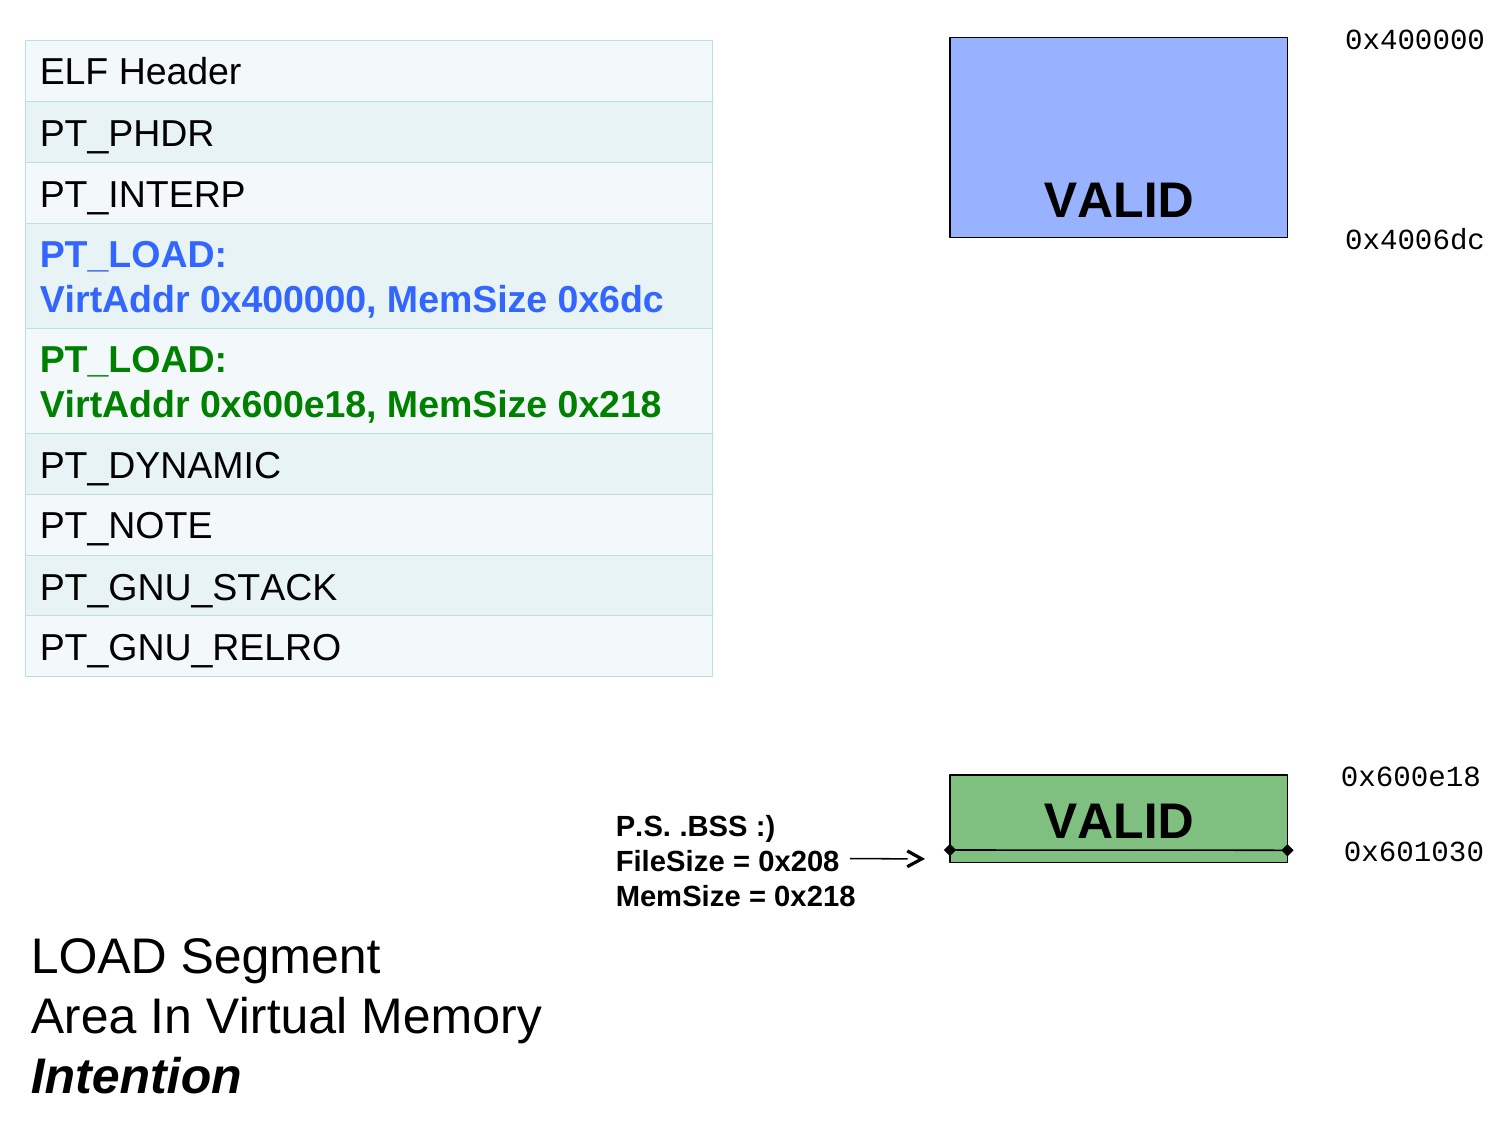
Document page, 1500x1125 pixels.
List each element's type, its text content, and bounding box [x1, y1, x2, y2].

table_cell PT_DYNAMIC [26, 434, 712, 494]
table_cell PT_PHDR [26, 102, 712, 162]
text_box P.S. .BSS :) FileSize = 0x208 MemSize = 0x218 [601, 799, 871, 921]
text_box 0x400000 [1328, 12, 1500, 63]
text_box 0x4006dc [1326, 212, 1500, 263]
table_cell PT_NOTE [26, 495, 712, 555]
text_box 0x601030 [1329, 824, 1499, 876]
table_cell PT_LOAD: VirtAddr 0x400000, MemSize 0x6dc [26, 224, 712, 328]
text_box 0x600e18 [1325, 749, 1496, 800]
text_box VALID [949, 774, 1288, 849]
table_cell PT_GNU_RELRO [26, 616, 712, 676]
table_cell PT_LOAD: VirtAddr 0x600e18, MemSize 0x218 [26, 329, 712, 433]
table_cell PT_GNU_STACK [26, 556, 712, 615]
table_cell PT_INTERP [26, 163, 712, 223]
text_box VALID [949, 851, 1288, 863]
text_box LOAD Segment Area In Virtual Memory Intention [16, 915, 558, 1112]
text_box VALID [949, 37, 1288, 238]
table_header ELF Header [26, 41, 712, 101]
